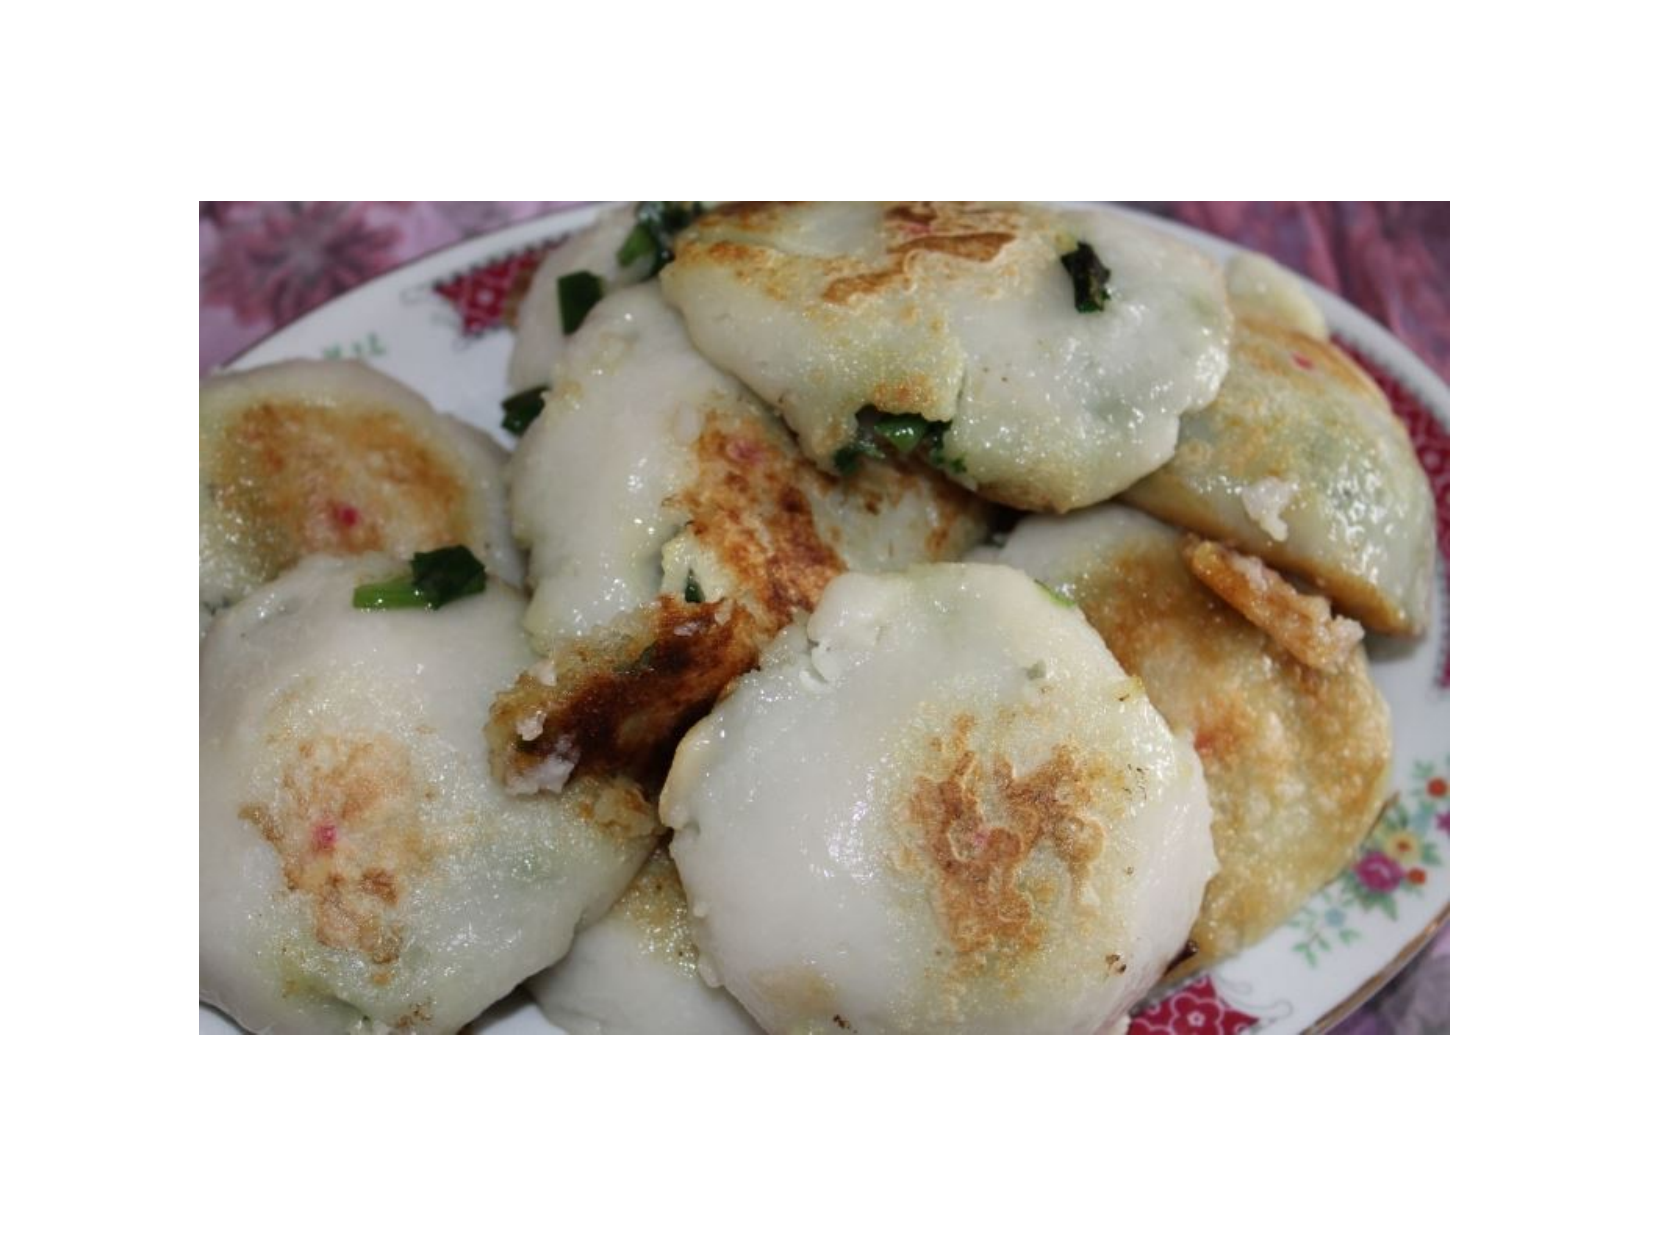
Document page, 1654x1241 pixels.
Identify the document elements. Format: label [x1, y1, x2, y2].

picture [199, 201, 1450, 1035]
